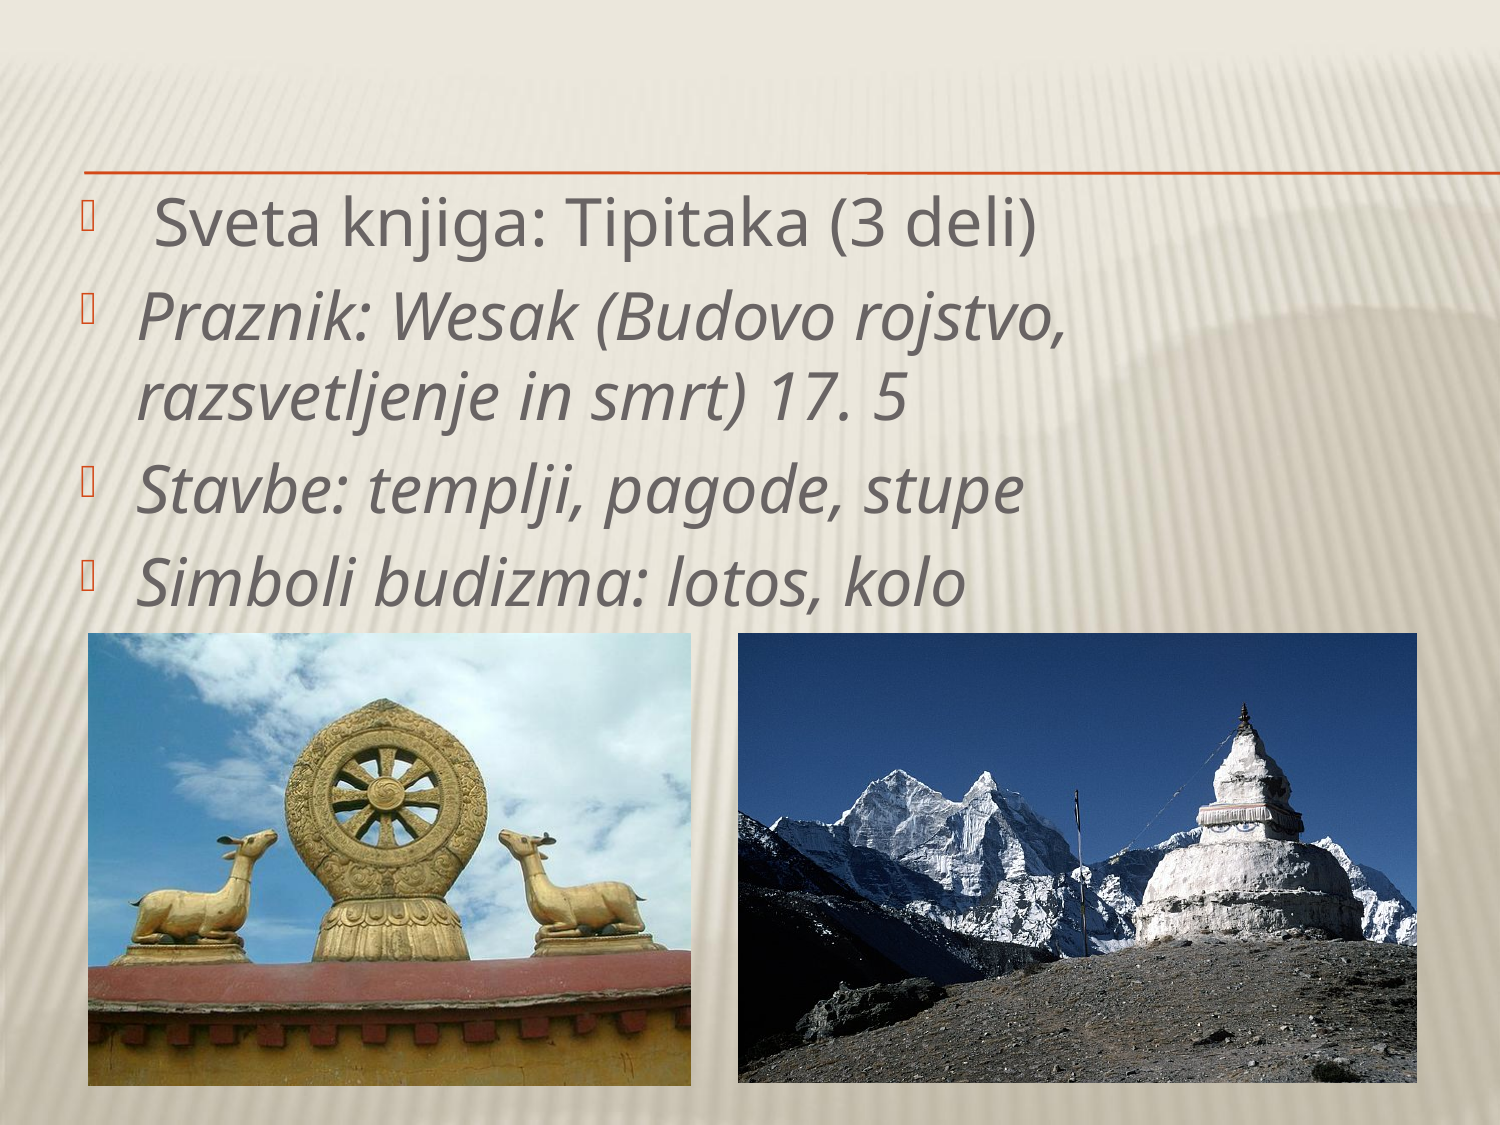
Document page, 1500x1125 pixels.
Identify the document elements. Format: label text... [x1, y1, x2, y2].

list Sveta knjiga: Tipitaka (3 deli) Praznik: Wesak (Budovo rojstvo, razsvetljenje in smrt) 17. 5 Stavbe: templji, pagode, stupe Simboli budizma: lotos, kolo [64, 172, 1415, 1083]
picture [0, 0, 1500, 1125]
